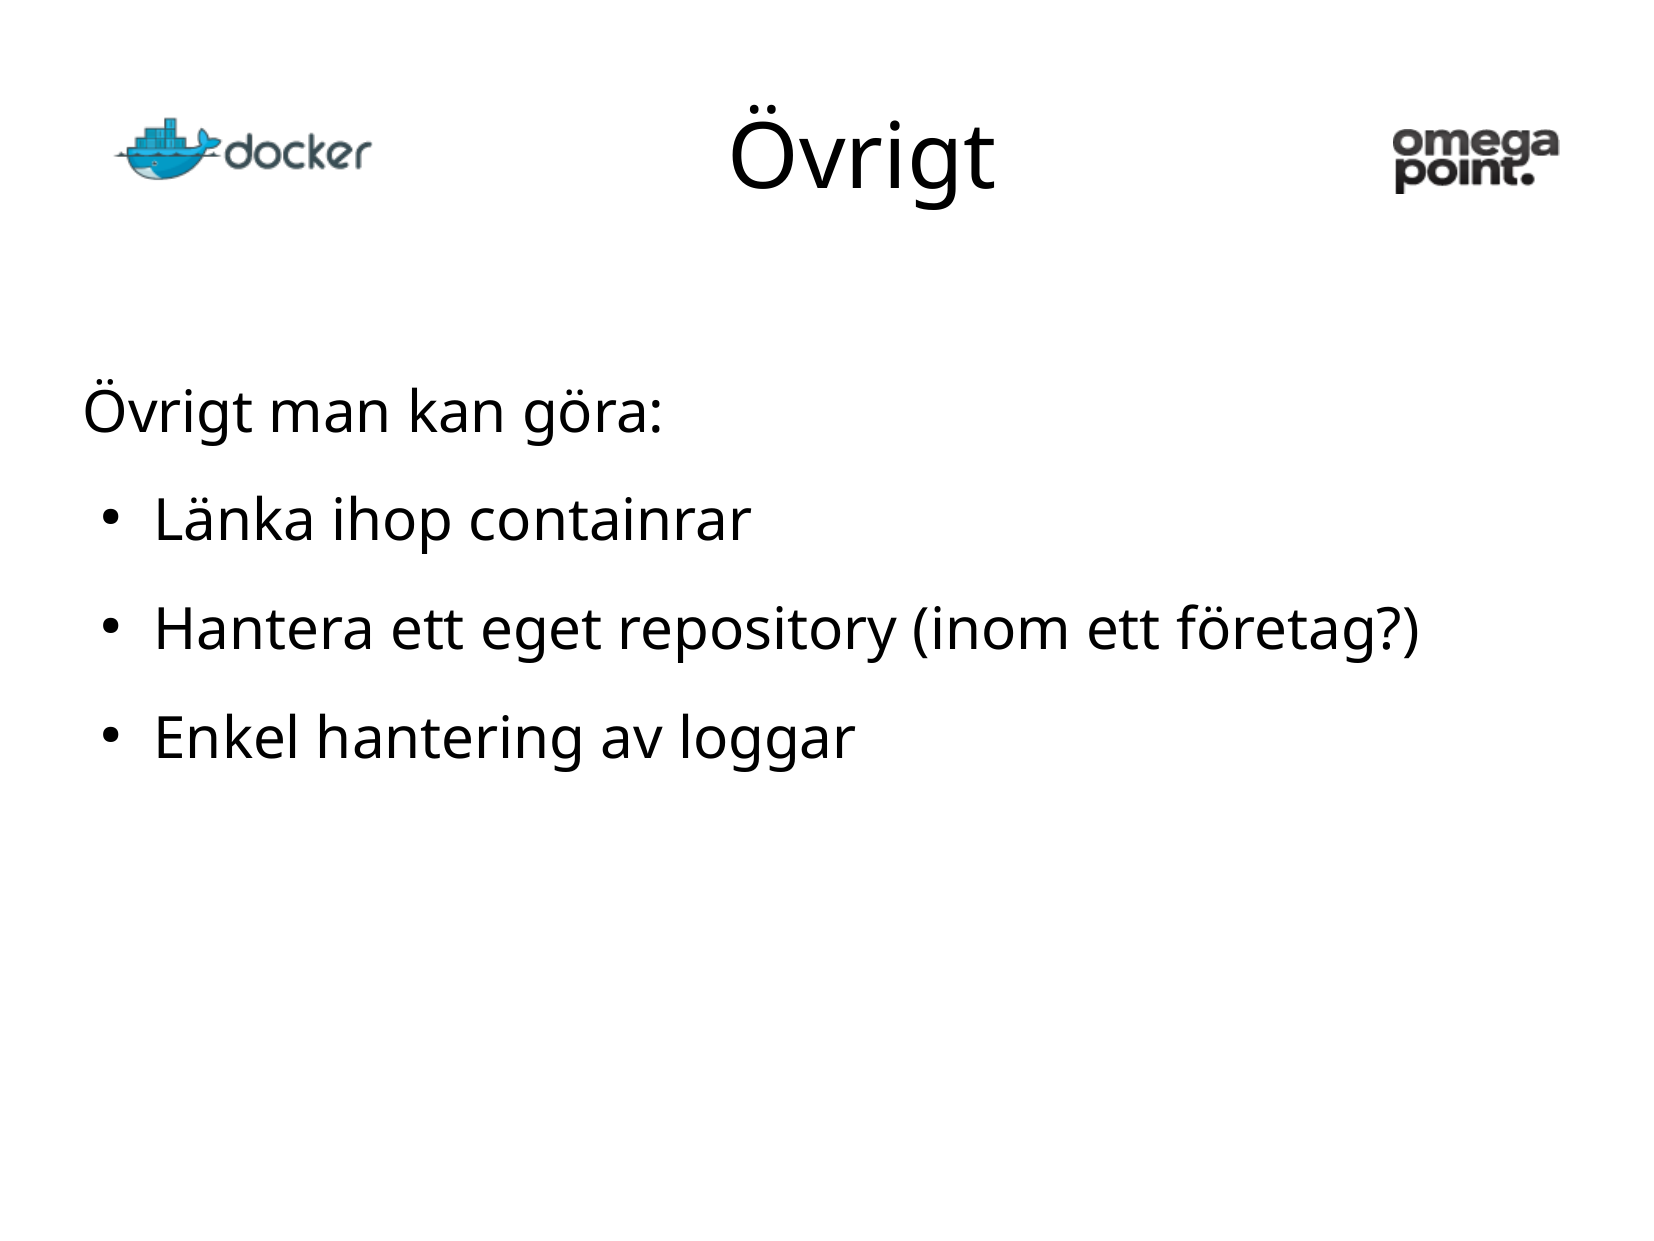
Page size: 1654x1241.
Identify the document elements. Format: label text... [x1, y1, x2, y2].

title Övrigt [82, 49, 1571, 257]
list Övrigt man kan göra: Länka ihop containrar Hantera ett eget repository (inom ett företag?) Enkel hantering av loggar [82, 369, 1571, 1146]
picture [99, 94, 390, 204]
picture [1393, 129, 1560, 194]
